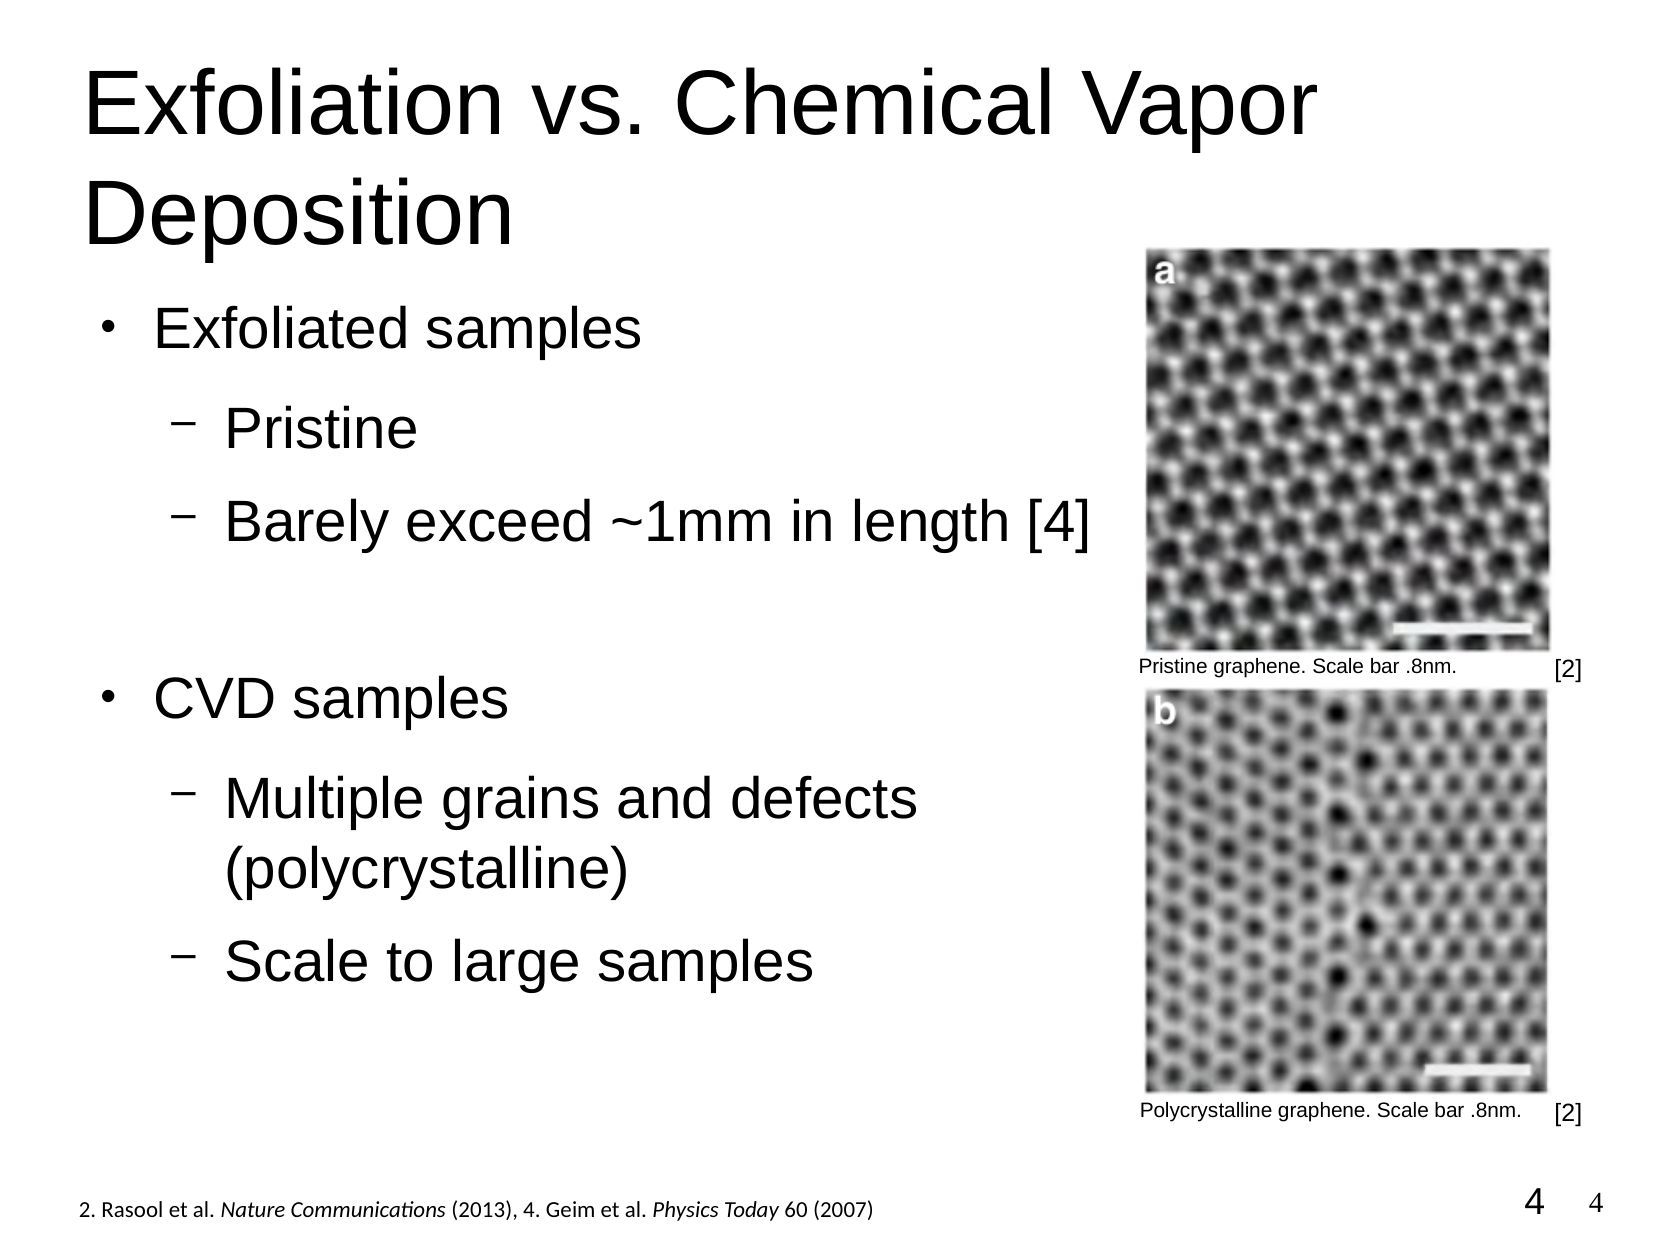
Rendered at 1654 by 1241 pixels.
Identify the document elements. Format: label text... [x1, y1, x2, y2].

picture [1140, 243, 1555, 656]
text_box 2. Rasool et al. Nature Communications (2013), 4. Geim et al. Physics Today 60 (2007) [64, 1187, 1602, 1241]
title Exfoliation vs. Chemical Vapor Deposition [82, 49, 1571, 257]
text_box Polycrystalline graphene. Scale bar .8nm. [1125, 1088, 1537, 1129]
text_box [2] [1539, 645, 1598, 691]
list Exfoliated samples Pristine Barely exceed ~1mm in length [4] CVD samples Multiple grains and defects (polycrystalline) Scale to large samples [82, 290, 1127, 1010]
slide_number <number> [1589, 1182, 1633, 1221]
picture [1142, 685, 1552, 1096]
text_box [2] [1539, 1088, 1598, 1134]
text_box Pristine graphene. Scale bar .8nm. [1123, 645, 1473, 686]
